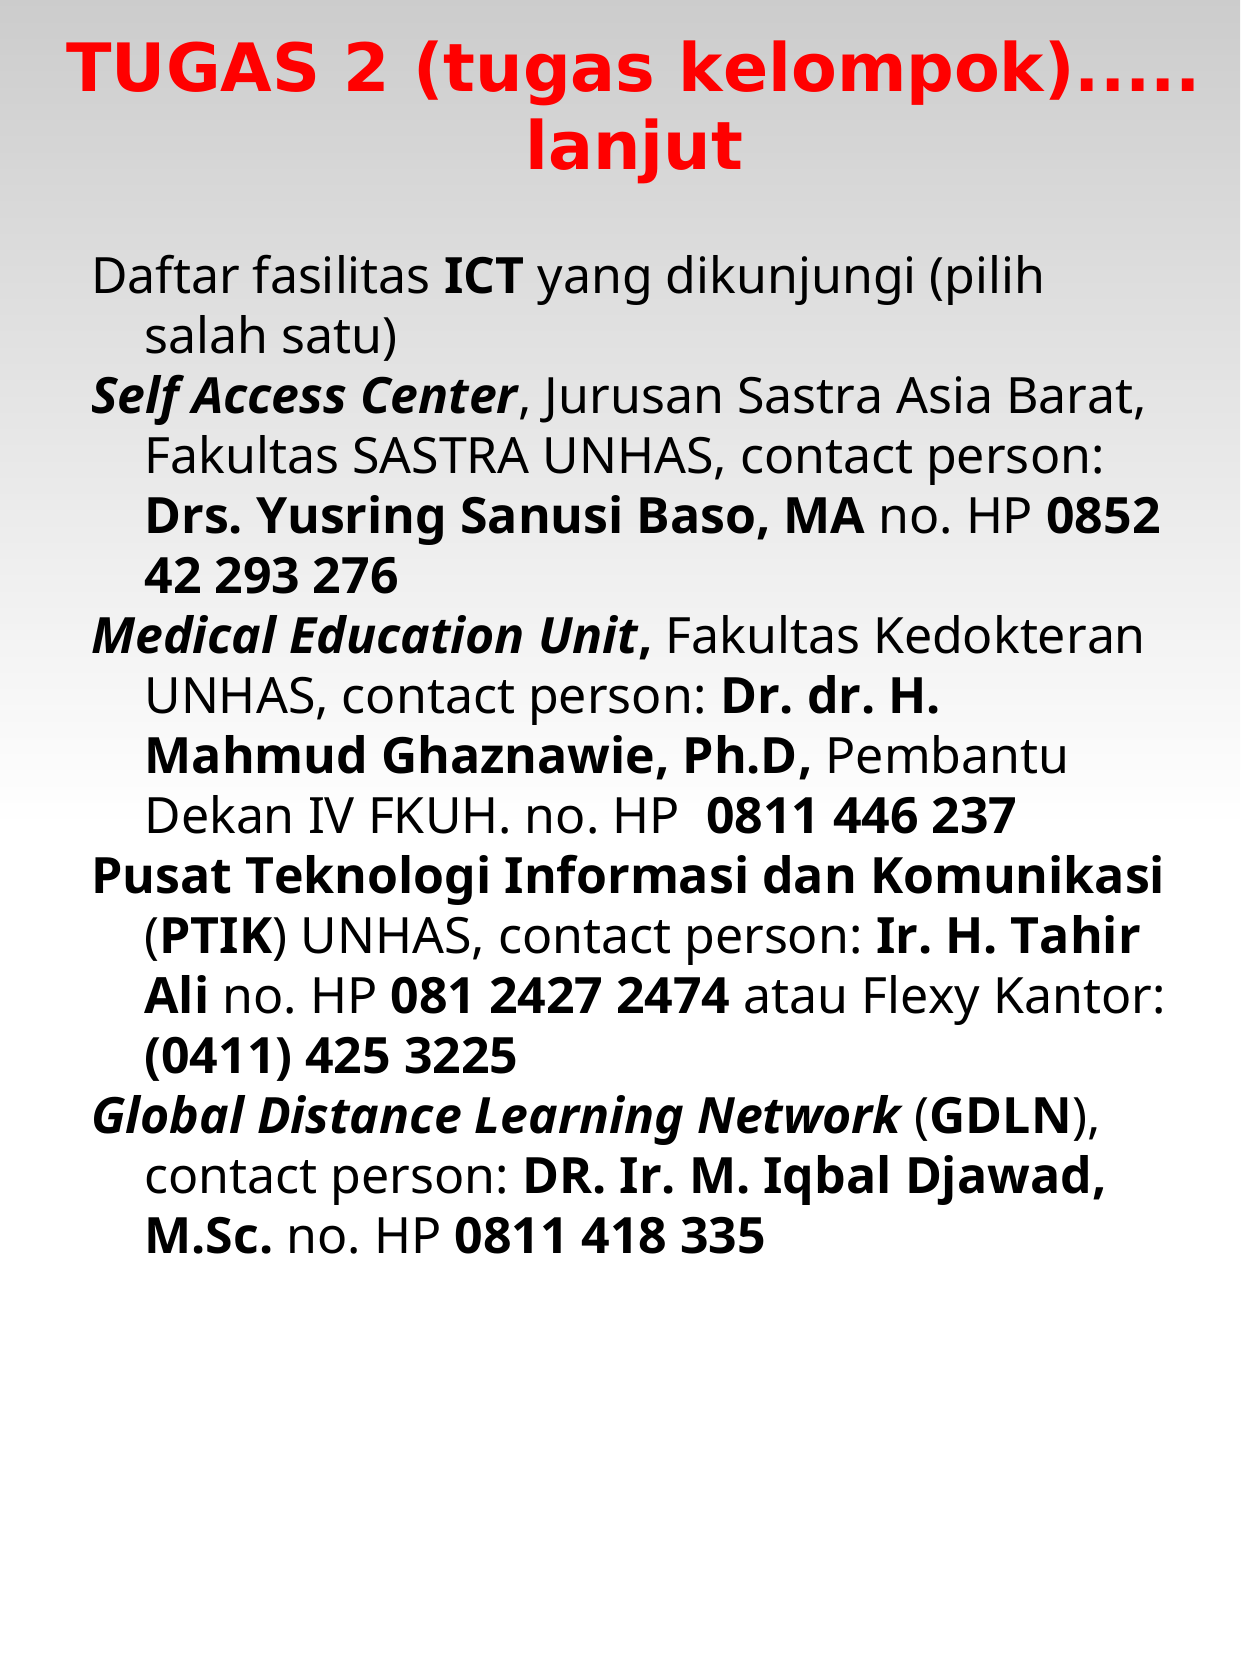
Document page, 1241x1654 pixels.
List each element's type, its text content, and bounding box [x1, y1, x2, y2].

title TUGAS 2 (tugas kelompok)..... lanjut [57, 8, 1211, 207]
text_box Daftar fasilitas ICT yang dikunjungi (pilih salah satu) Self Access Center, Jurusan Sastra Asia Barat, Fakultas SASTRA UNHAS, contact person: Drs. Yusring Sanusi Baso, MA no. HP 0852 42 293 276 Medical Education Unit, Fakultas Kedokteran UNHAS, contact person: Dr. dr. H. Mahmud Ghaznawie, Ph.D, Pembantu Dekan IV FK­UH. no. HP 0811 446 237 Pusat Teknologi Informasi dan Komunikasi (PTIK) UNHAS, contact person: Ir. H. Tahir Ali no. HP 081 2427 2474 atau Flexy Kantor: (0411) 425 3225 Global Distance Learning Network (GDLN), contact person: DR. Ir. M. Iqbal Djawad, M.Sc. no. HP 0811 418 335 [59, 236, 1182, 1512]
